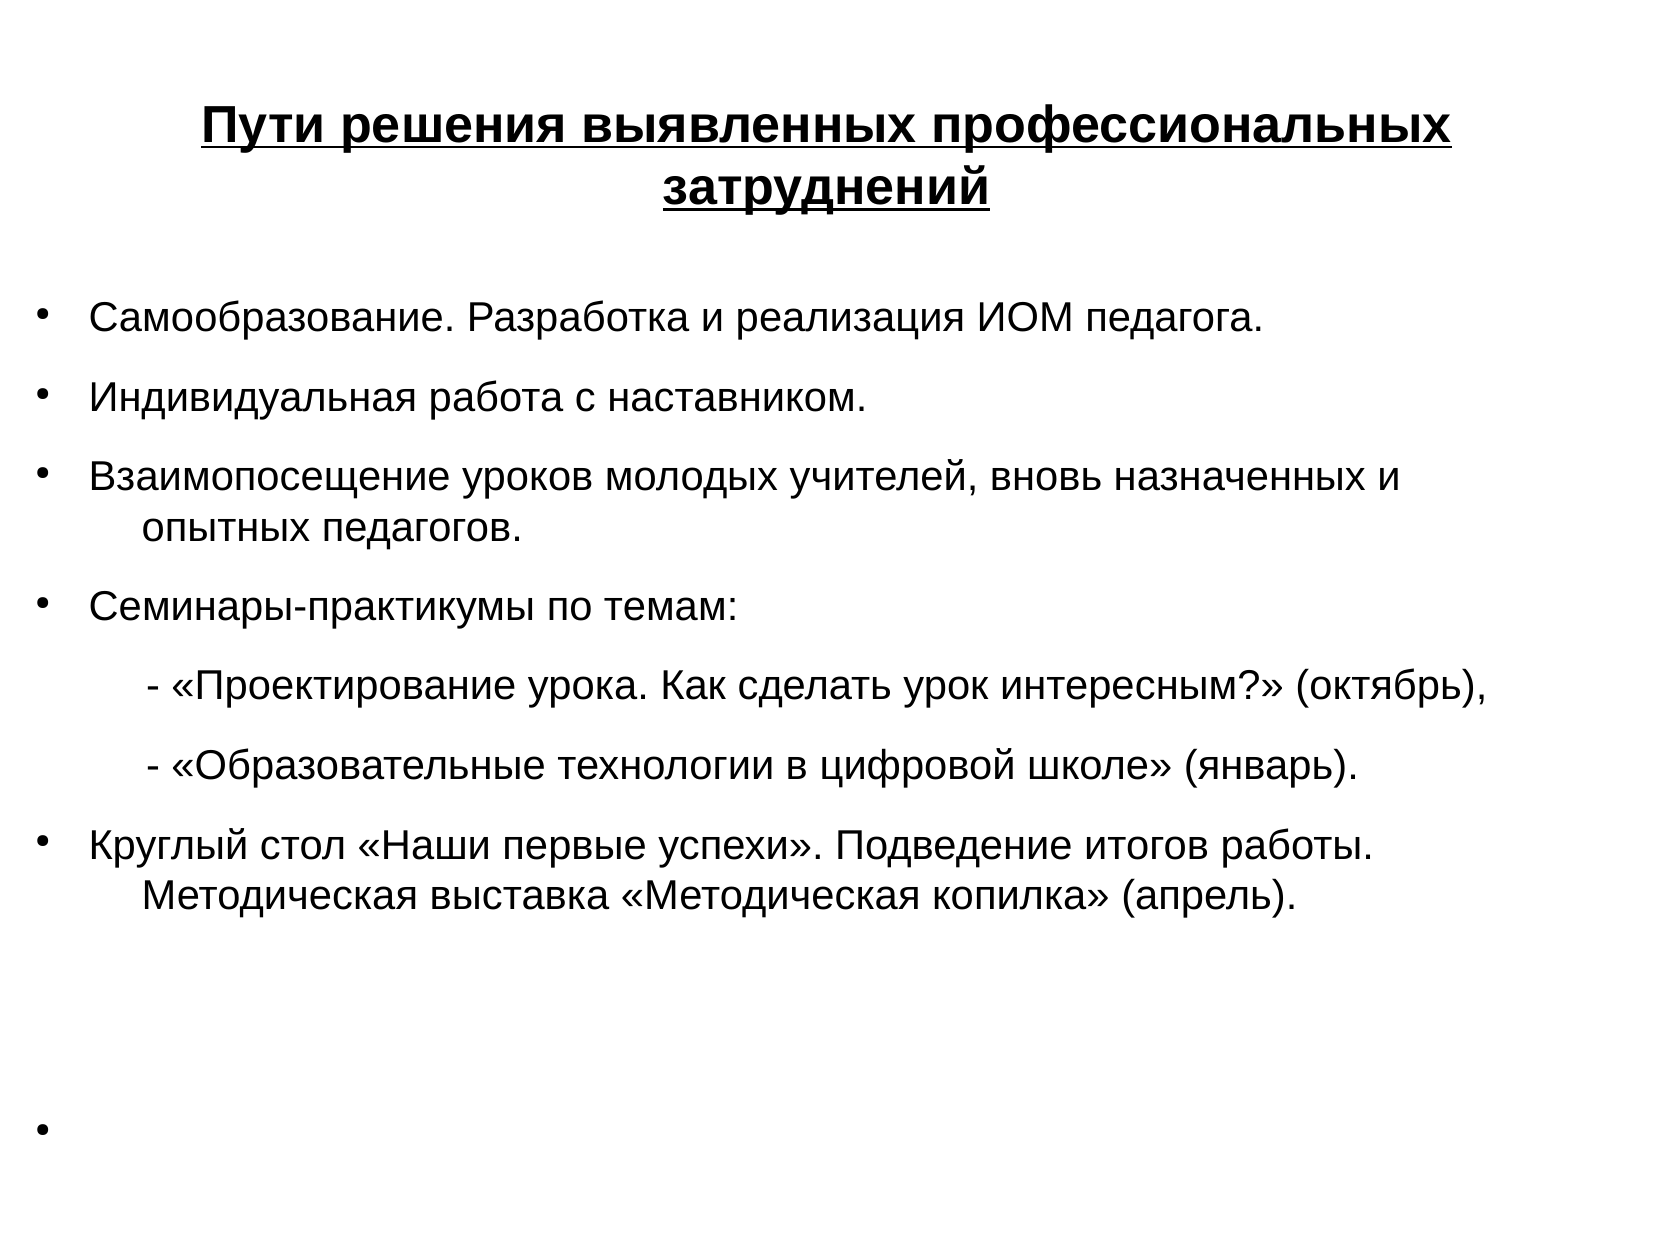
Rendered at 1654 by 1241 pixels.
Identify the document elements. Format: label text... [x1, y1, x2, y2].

list Самообразование. Разработка и реализация ИОМ педагога. Индивидуальная работа с наставником. Взаимопосещение уроков молодых учителей, вновь назначенных и опытных педагогов. Семинары-практикумы по темам: - «Проектирование урока. Как сделать урок интересным?» (октябрь), - «Образовательные технологии в цифровой школе» (январь). Круглый стол «Наши первые успехи». Подведение итогов работы. Методическая выставка «Методическая копилка» (апрель). [0, 290, 1536, 975]
title Пути решения выявленных профессиональных затруднений [82, 49, 1571, 257]
